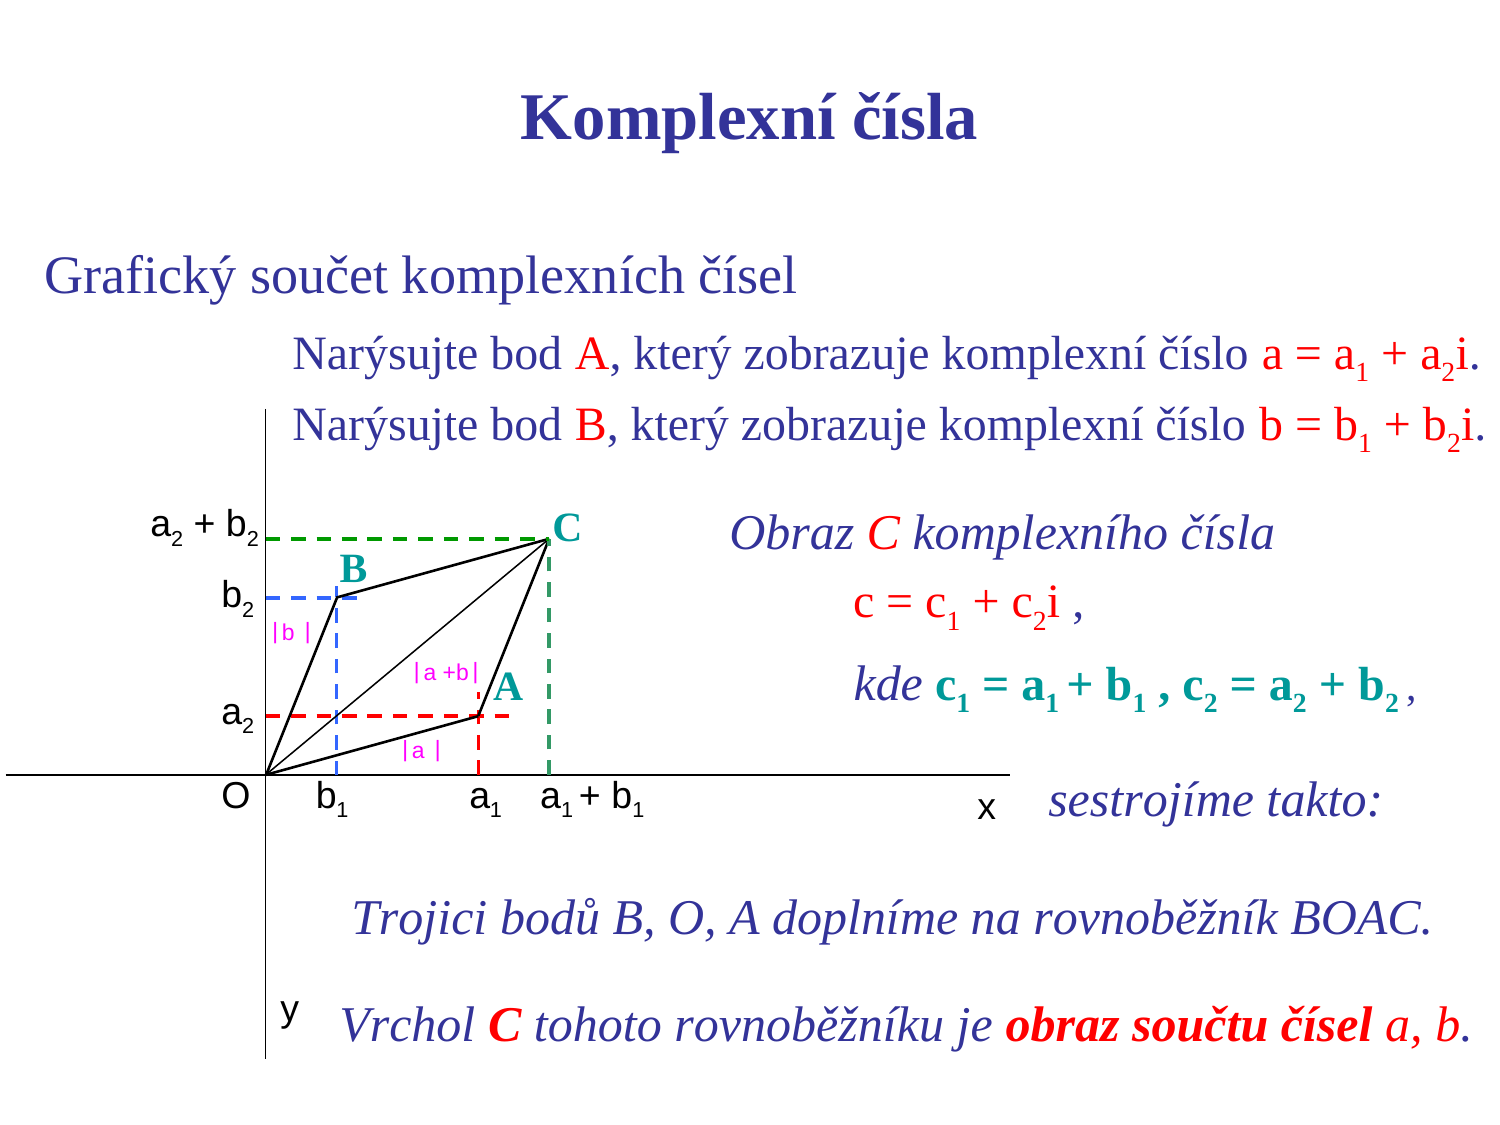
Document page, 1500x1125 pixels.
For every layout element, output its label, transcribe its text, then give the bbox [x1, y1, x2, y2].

text_box Komplexní čísla [75, 18, 1426, 207]
text_box a +b [395, 649, 526, 693]
text_box O [206, 763, 337, 824]
text_box x [962, 774, 1093, 836]
text_box B [340, 567, 455, 599]
text_box kde c1 = a1 + b1 , c2 = a2 + b2 , [838, 642, 1459, 726]
text_box a2 [280, 679, 337, 746]
text_box Narýsujte bod B, který zobrazuje komplexní číslo b = b1 + b2i. [277, 385, 1500, 467]
text_box b1 [301, 763, 432, 830]
text_box C [537, 491, 668, 558]
text_box Trojici bodů B, O, A doplníme na rovnoběžník BOAC. [336, 876, 1459, 952]
text_box B [324, 532, 455, 599]
text_box a2 [206, 679, 302, 746]
text_box a2 [303, 719, 337, 746]
text_box b2 [206, 562, 334, 630]
text_box Narýsujte bod A, který zobrazuje komplexní číslo a = a1 + a2i. [277, 314, 1500, 385]
text_box c = c1 + c2i , [838, 562, 1270, 642]
text_box a1 + b1 [525, 763, 703, 830]
text_box O [273, 763, 300, 771]
text_box A [478, 693, 485, 710]
text_box b  [253, 609, 384, 653]
text_box a2 + b2 [135, 491, 313, 559]
text_box Vrchol C tohoto rovnoběžníku je obraz součtu čísel a, b. [324, 983, 1500, 1060]
text_box a  [383, 727, 514, 771]
text_box Grafický součet komplexních čísel [29, 231, 1471, 313]
text_box A [480, 651, 609, 717]
text_box Obraz C komplexního čísla [714, 491, 1500, 568]
text_box sestrojíme takto: [1033, 759, 1500, 835]
text_box a1 [454, 763, 525, 830]
text_box y [265, 976, 396, 1037]
